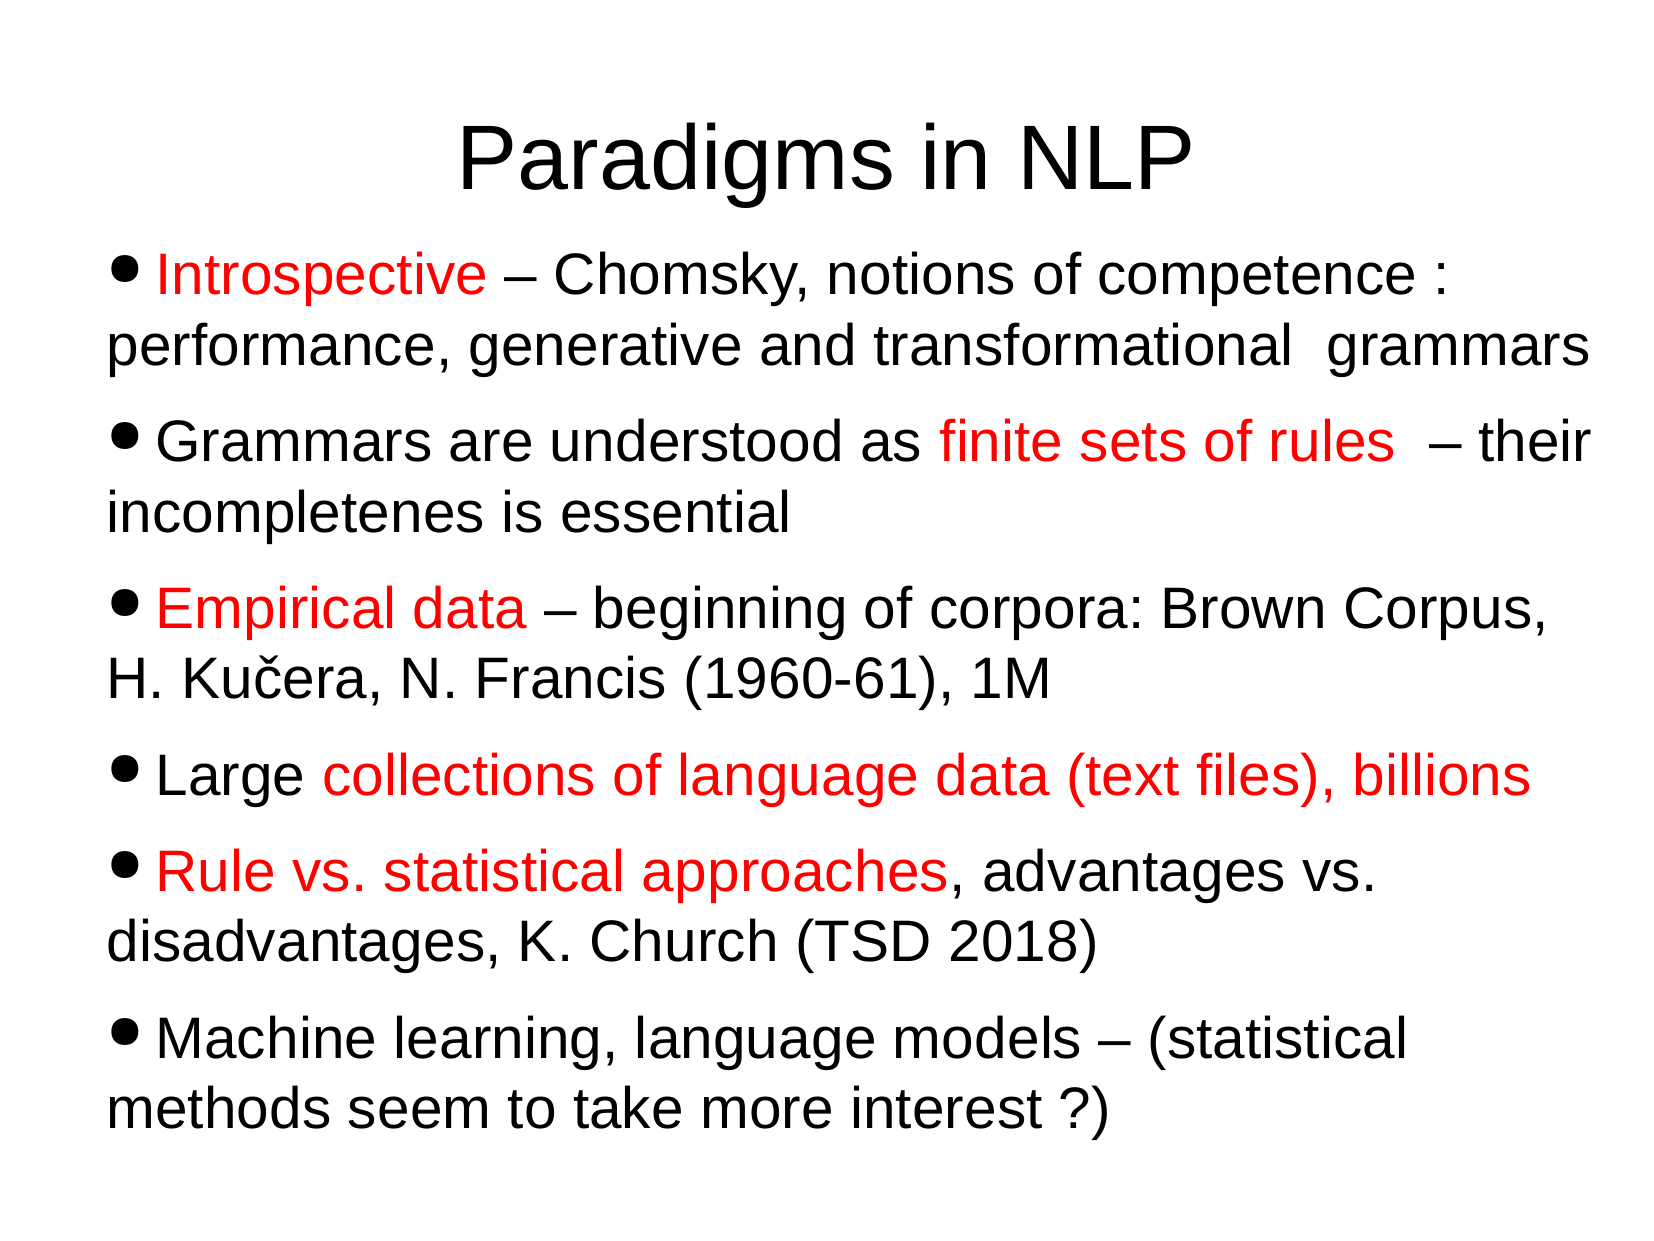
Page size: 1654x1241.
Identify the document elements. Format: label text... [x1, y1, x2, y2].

title Paradigms in NLP [82, 49, 1571, 257]
list Introspective – Chomsky, notions of competence : performance, generative and transformational grammars Grammars are understood as finite sets of rules – their incompletenes is essential Empirical data – beginning of corpora: Brown Corpus, H. Kučera, N. Francis (1960-61), 1M Large collections of language data (text files), billions Rule vs. statistical approaches, advantages vs. disadvantages, K. Church (TSD 2018) Machine learning, language models – (statistical methods seem to take more interest ?) [106, 236, 1595, 1207]
